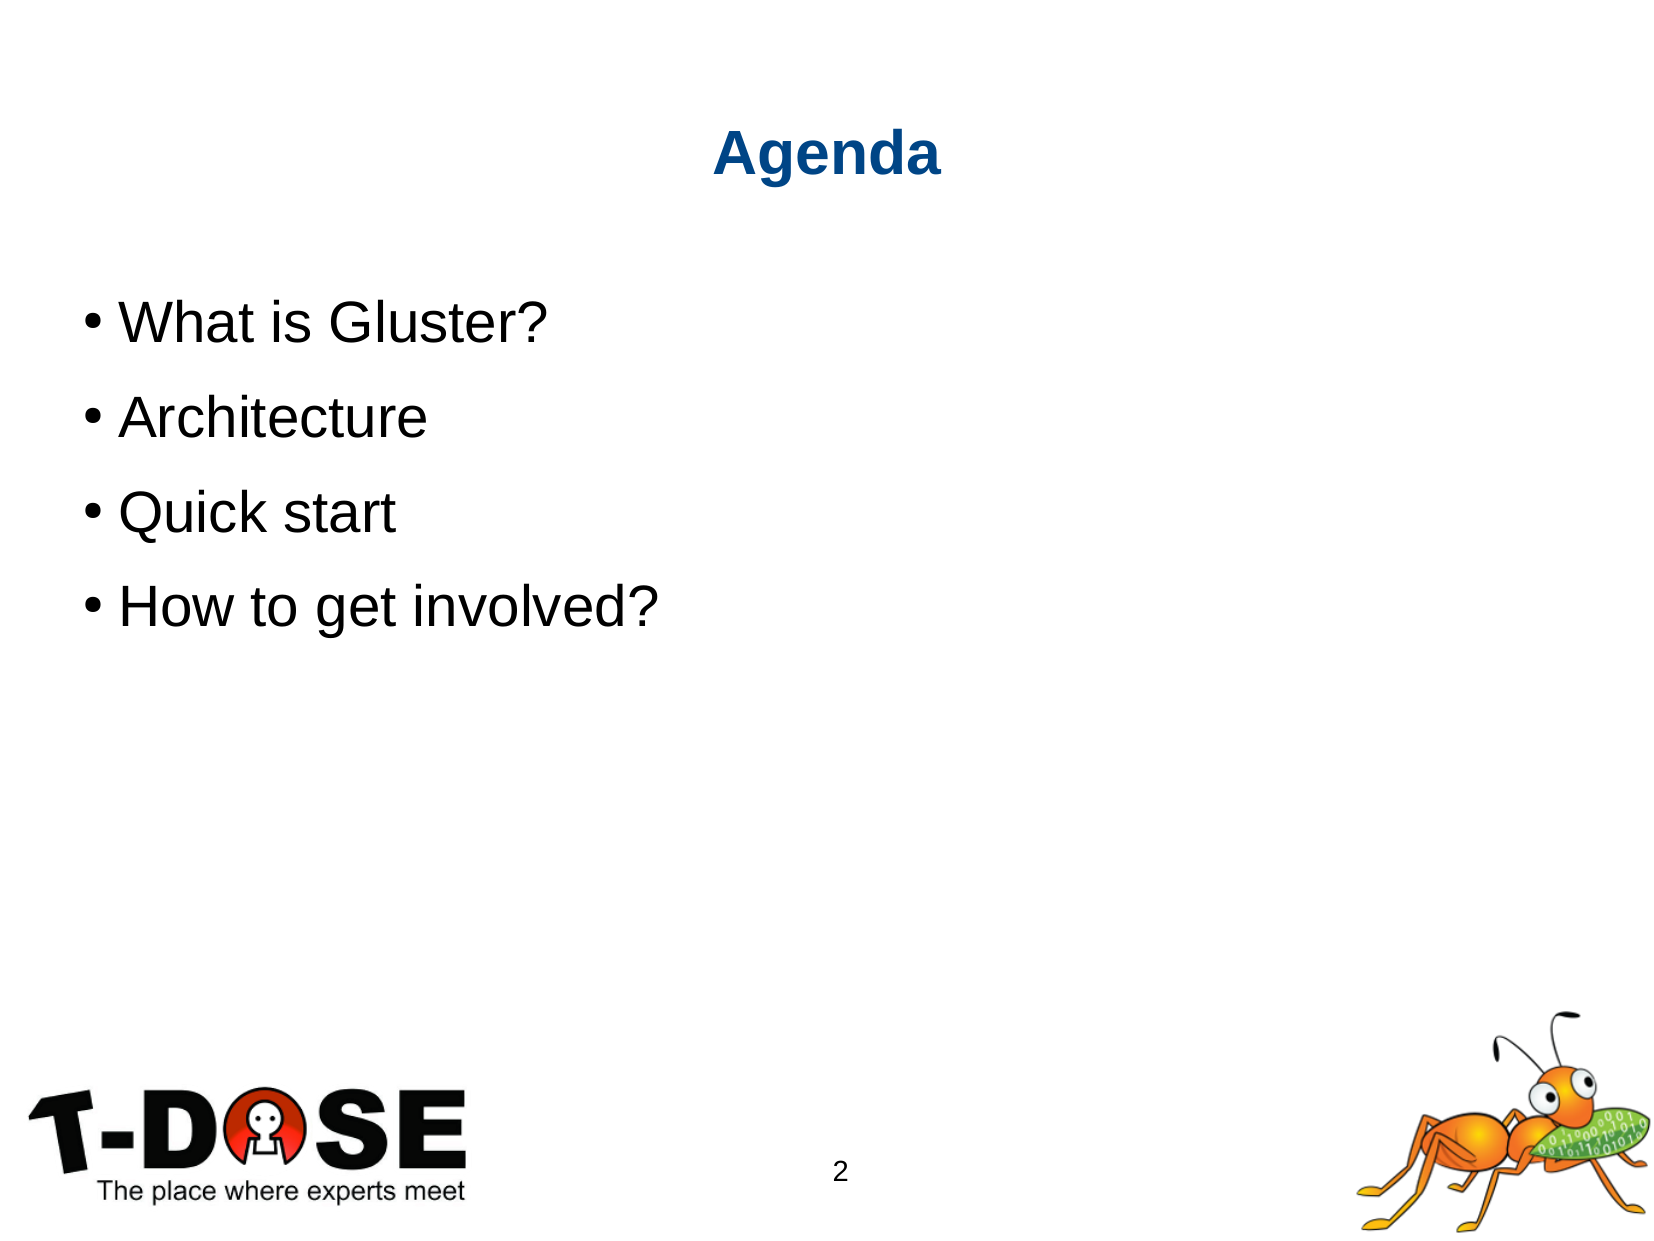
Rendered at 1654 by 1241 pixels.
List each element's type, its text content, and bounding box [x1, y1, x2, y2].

list What is Gluster? Architecture Quick start How to get involved? [82, 290, 1571, 1010]
picture [1353, 1009, 1654, 1235]
title Agenda [82, 49, 1571, 257]
picture [23, 1067, 481, 1214]
